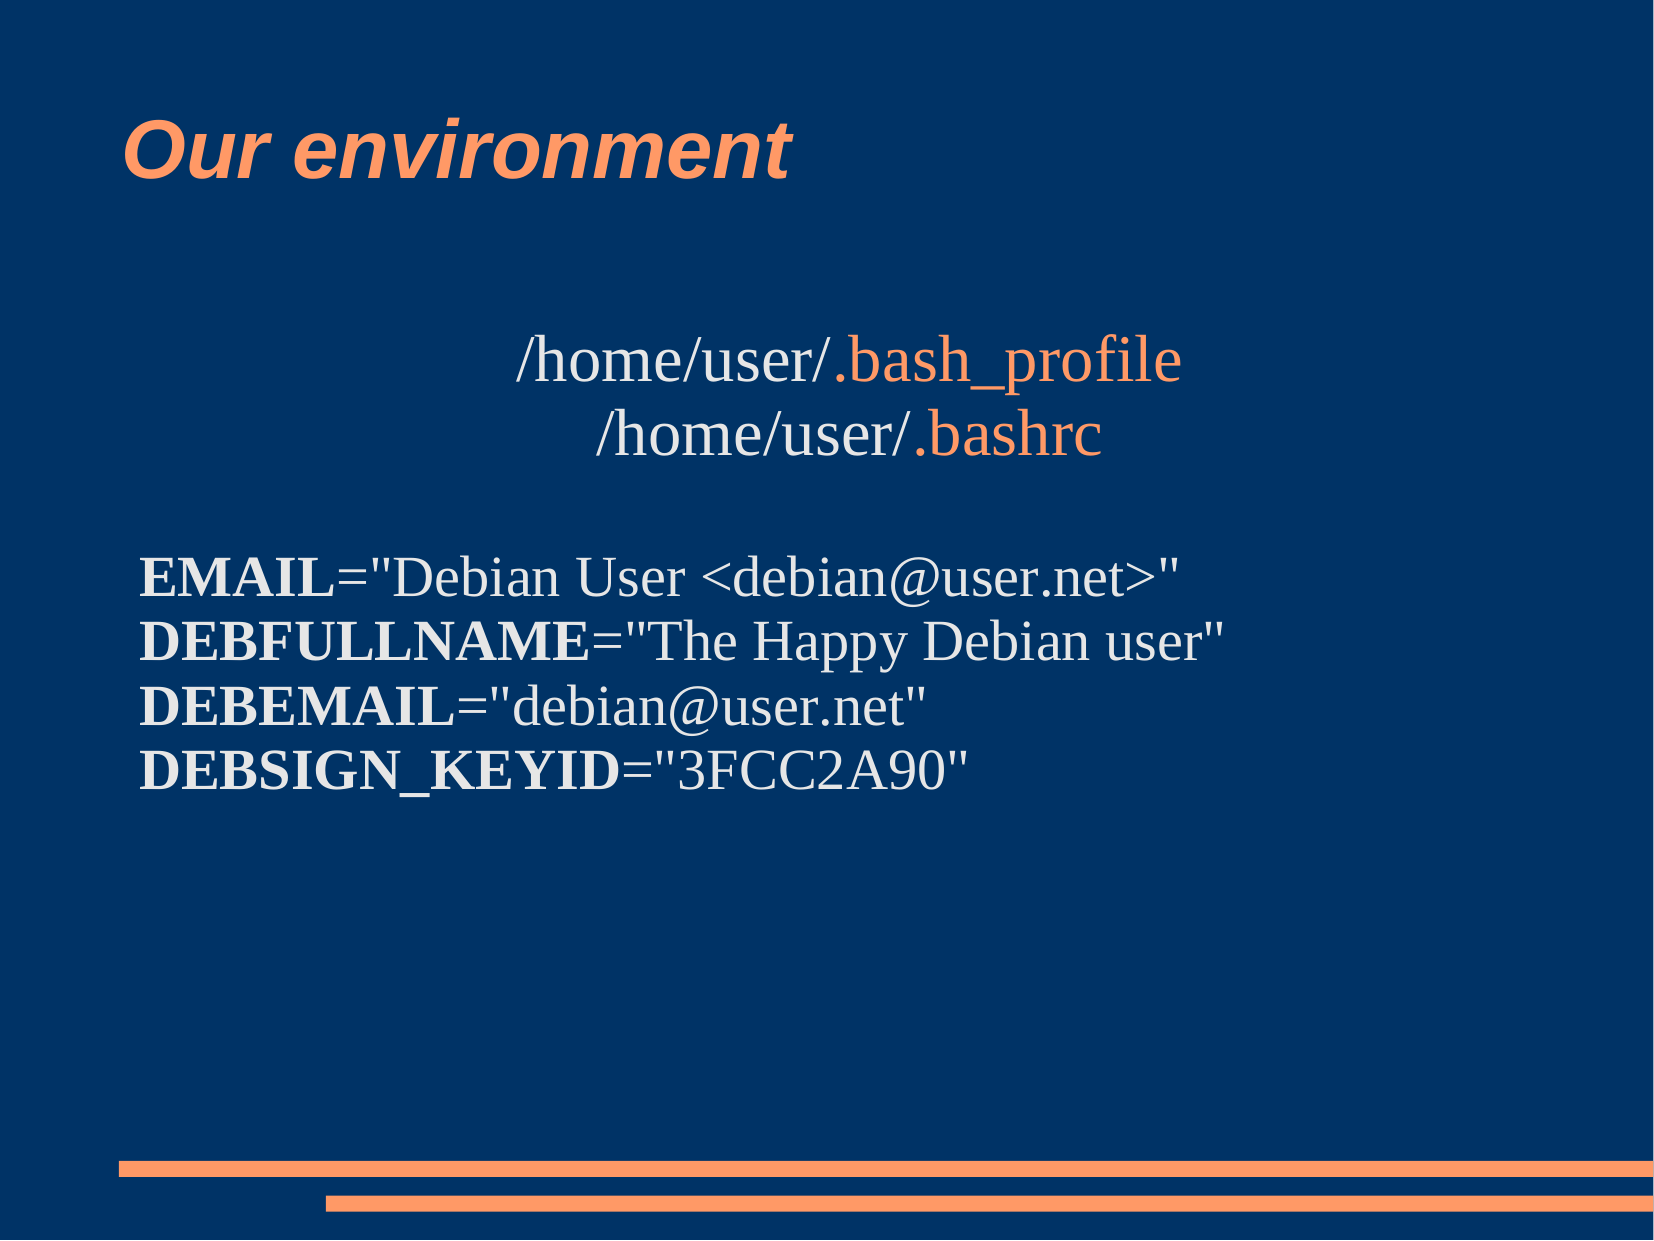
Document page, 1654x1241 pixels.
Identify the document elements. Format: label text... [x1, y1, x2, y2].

title Our environment [121, 53, 1534, 247]
list /home/user/.bash_profile /home/user/.bashrc EMAIL="Debian User <debian@user.net>" DEBFULLNAME="The Happy Debian user" DEBEMAIL="debian@user.net" DEBSIGN_KEYID="3FCC2A90" [121, 322, 1561, 1118]
